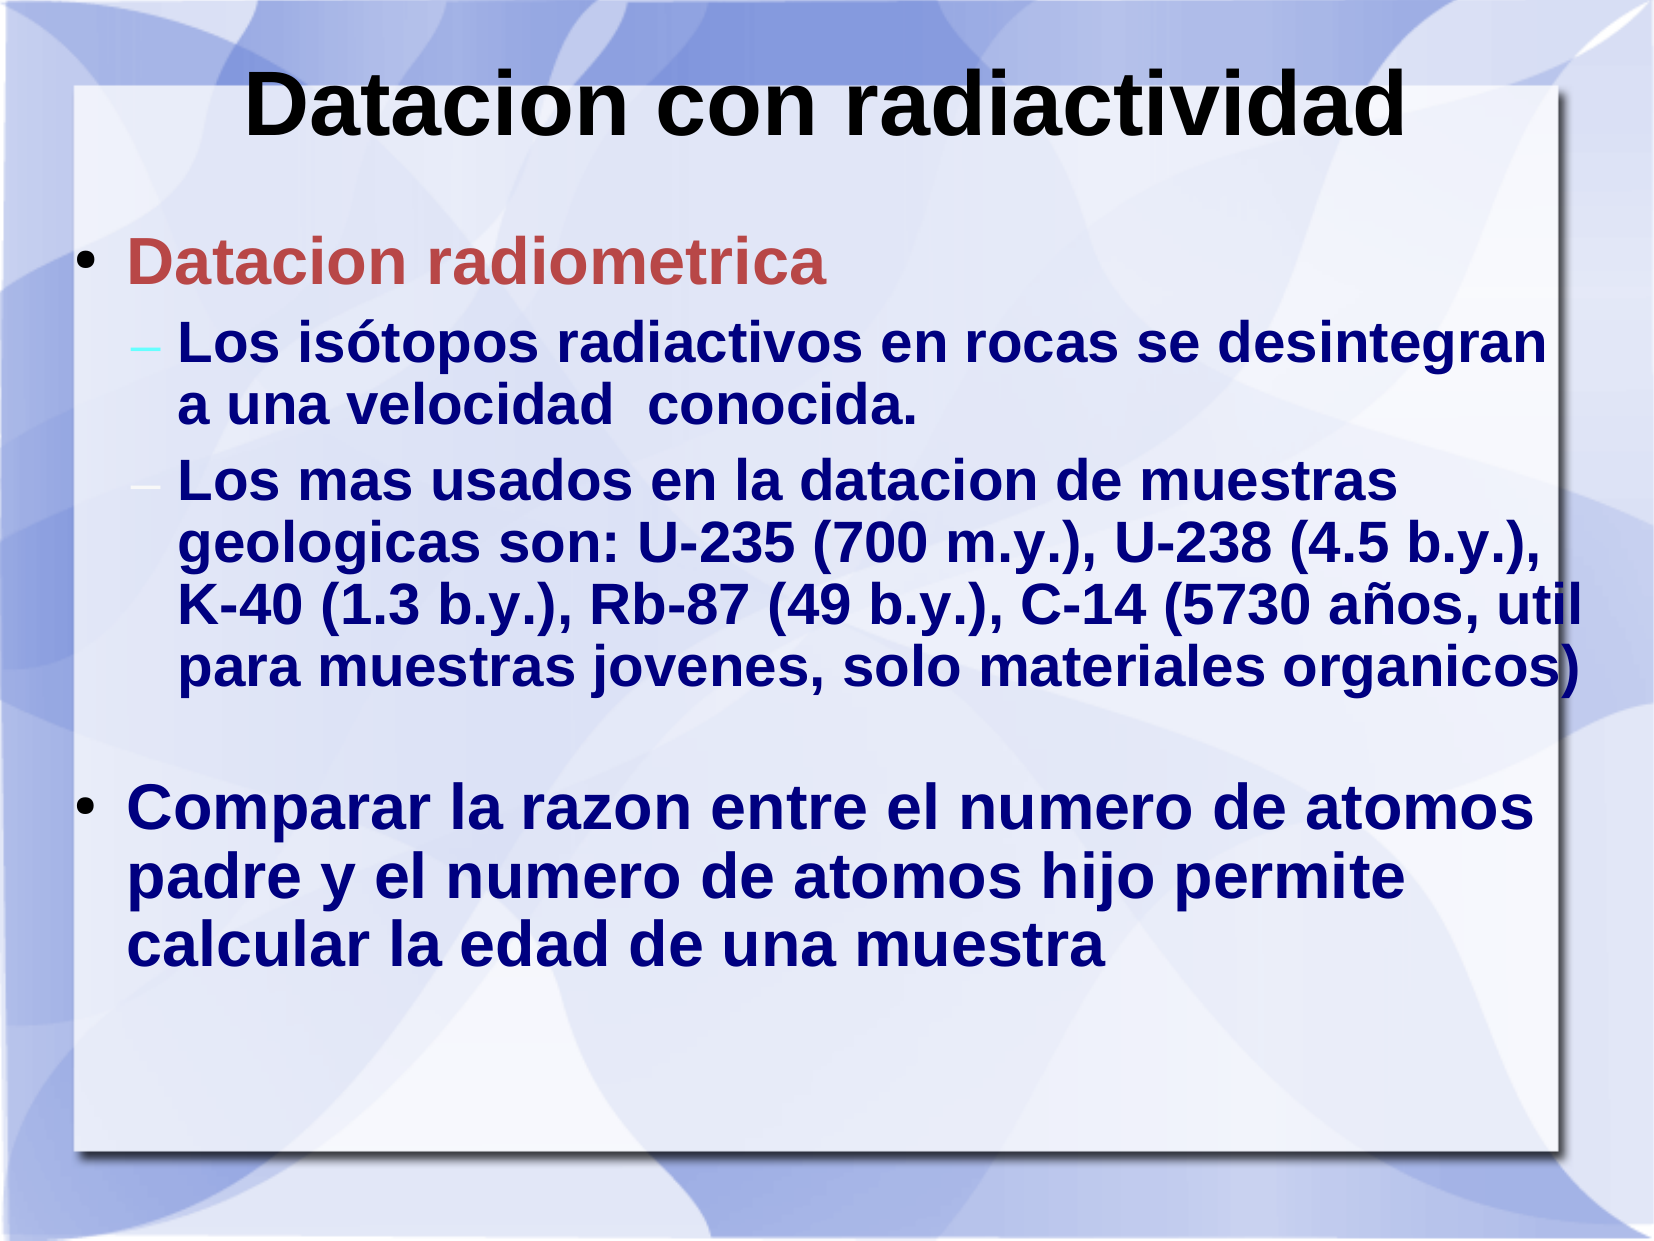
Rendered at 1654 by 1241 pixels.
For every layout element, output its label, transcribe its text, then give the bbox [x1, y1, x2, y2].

picture [0, 0, 1654, 1241]
title Datacion con radiactividad [82, 27, 1571, 180]
list Datacion radiometrica Los isótopos radiactivos en rocas se desintegran a una velocidad conocida. Los mas usados en la datacion de muestras geologicas son: U-235 (700 m.y.), U-238 (4.5 b.y.), K-40 (1.3 b.y.), Rb-87 (49 b.y.), C-14 (5730 años, util para muestras jovenes, solo materiales organicos) Comparar la razon entre el numero de atomos padre y el numero de atomos hijo permite calcular la edad de una muestra [41, 220, 1613, 1227]
